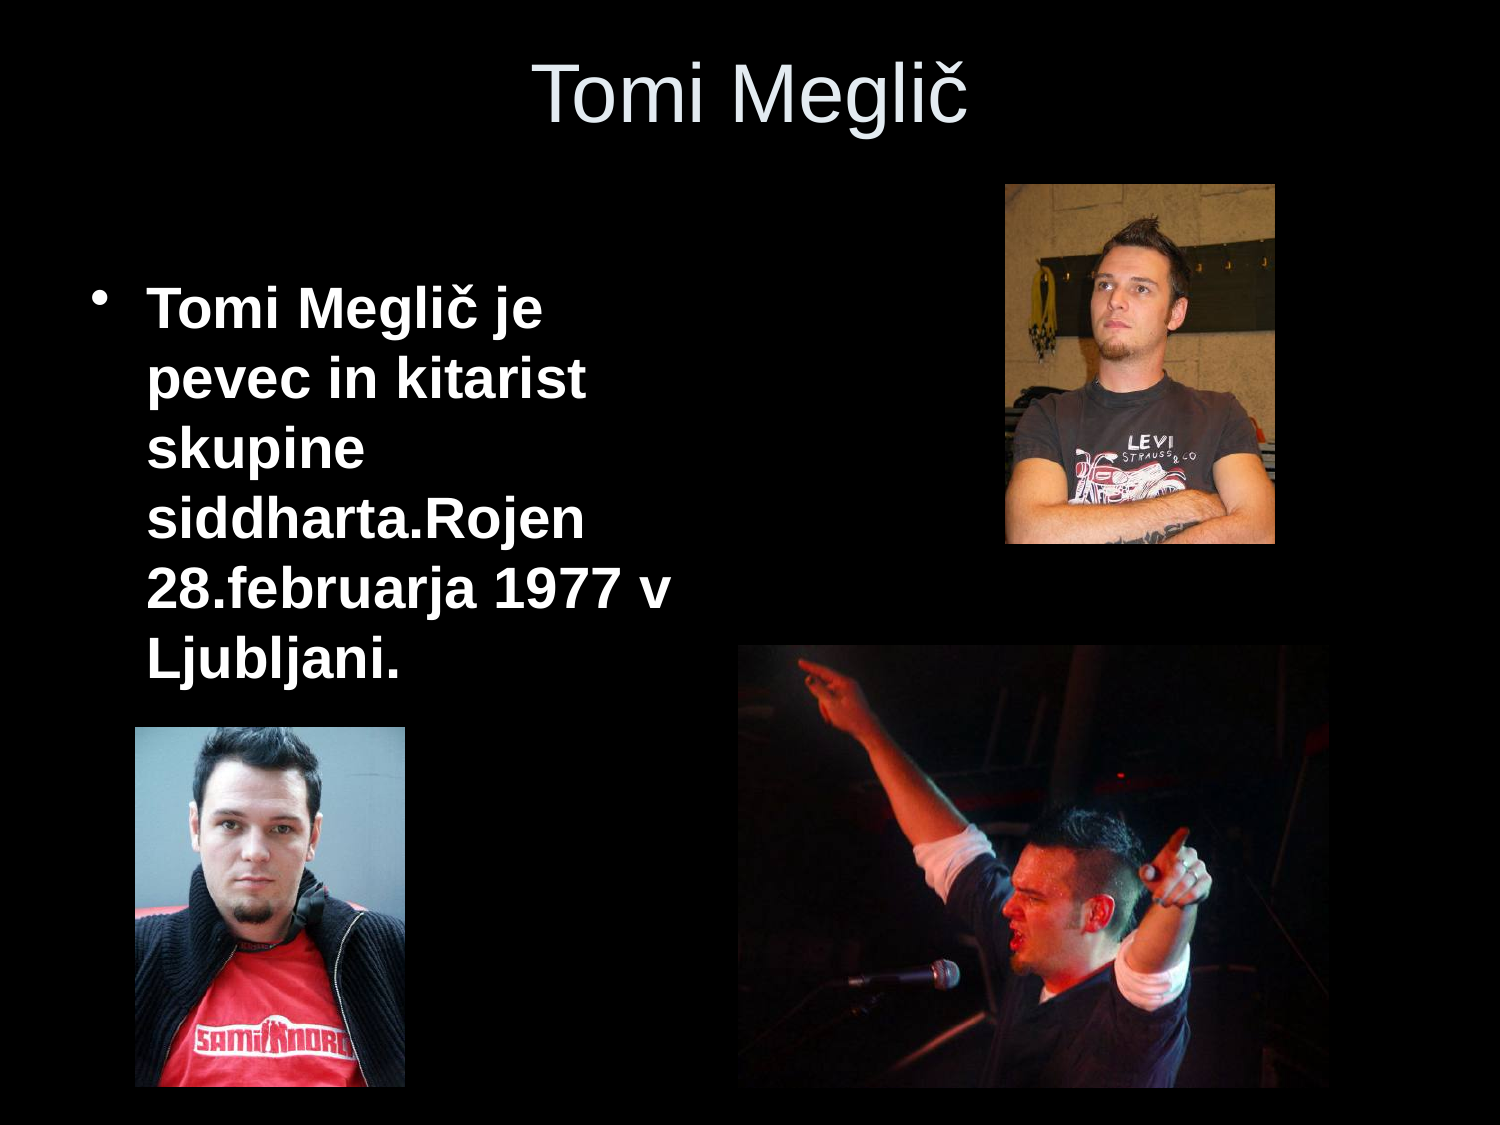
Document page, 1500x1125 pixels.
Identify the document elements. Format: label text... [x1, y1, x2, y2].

list Tomi Meglič je pevec in kitarist skupine siddharta.Rojen 28.februarja 1977 v Ljubljani. [75, 262, 738, 1005]
picture [738, 645, 1329, 1088]
title Tomi Meglič [75, 45, 1425, 233]
picture [1005, 184, 1275, 544]
picture [135, 727, 405, 1087]
